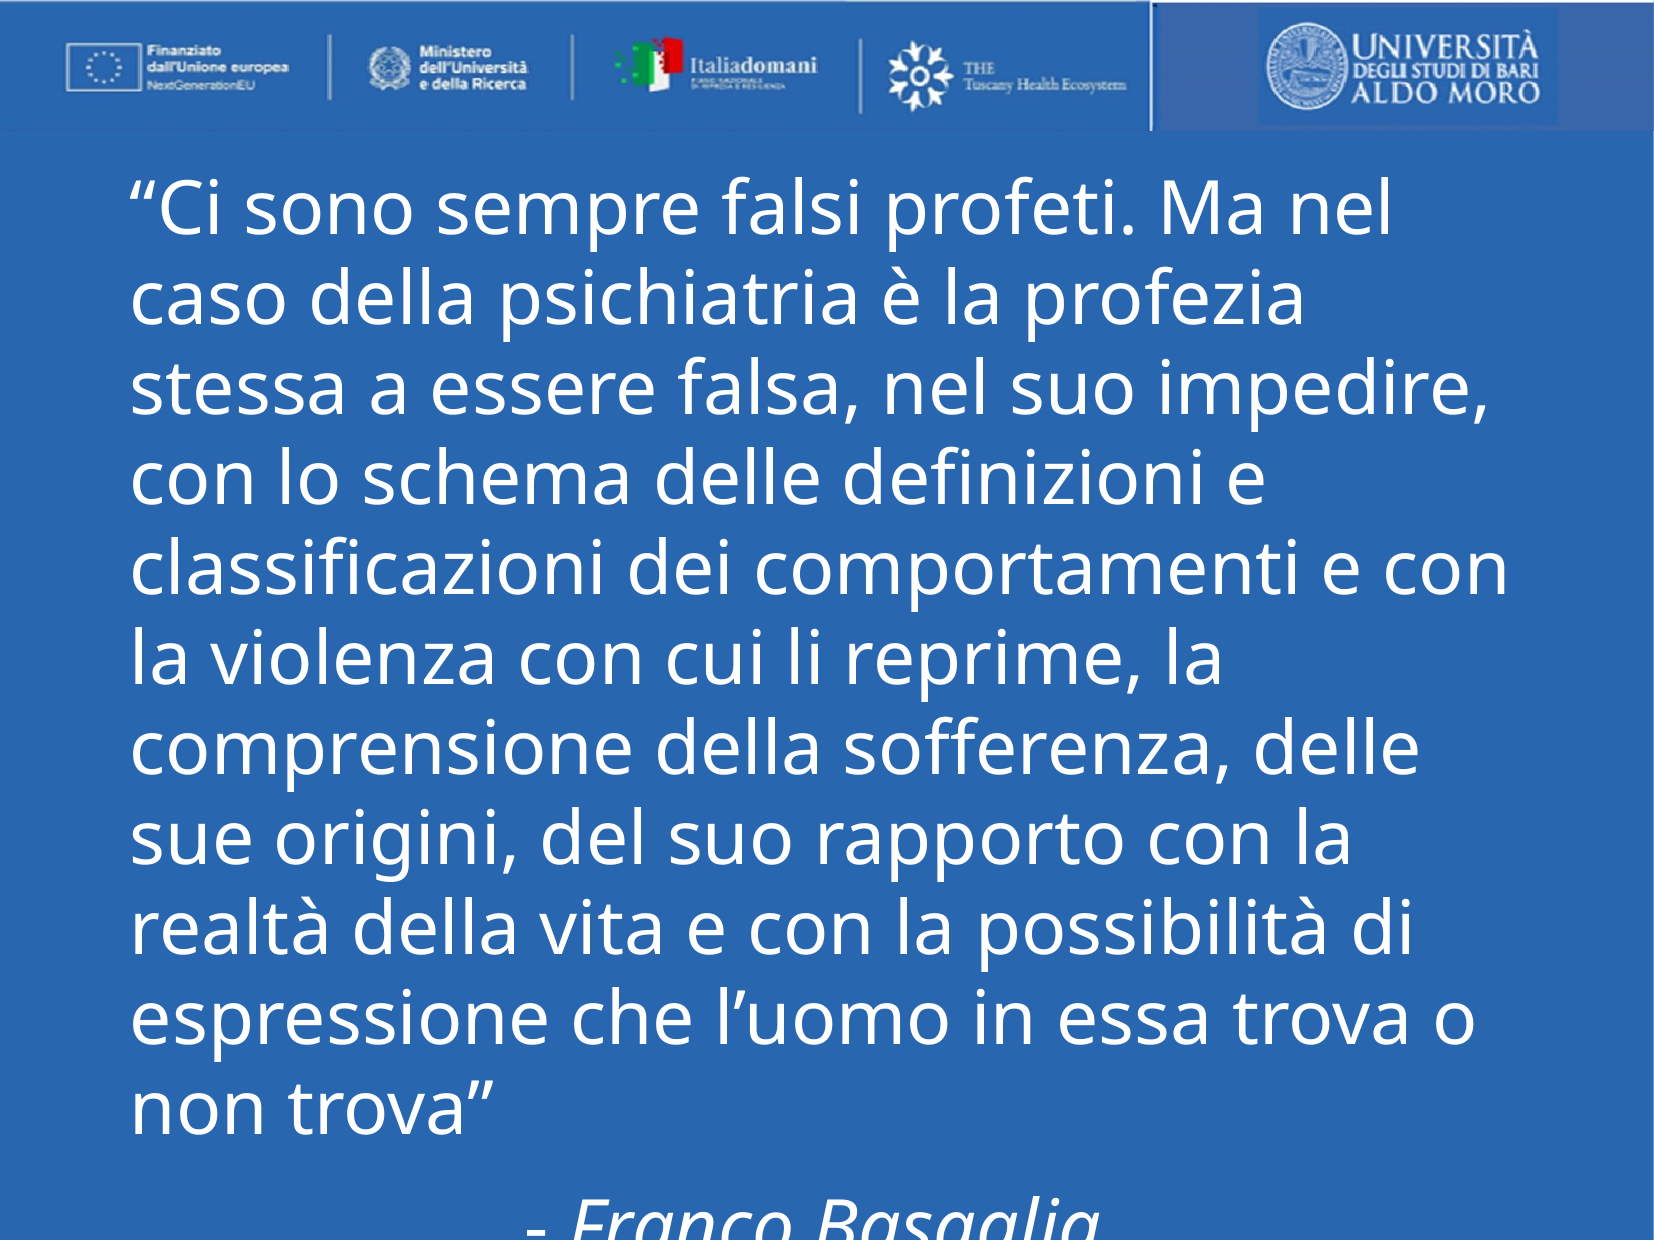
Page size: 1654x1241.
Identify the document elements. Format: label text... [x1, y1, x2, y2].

picture [0, 0, 1654, 132]
subtitle “Ci sono sempre falsi profeti. Ma nel caso della psichiatria è la profezia stessa a essere falsa, nel suo impedire, con lo schema delle definizioni e classificazioni dei comportamenti e con la violenza con cui li reprime, la comprensione della sofferenza, delle sue origini, del suo rapporto con la realtà della vita e con la possibilità di espressione che l’uomo in essa trova o non trova” - Franco Basaglia [115, 151, 1539, 890]
